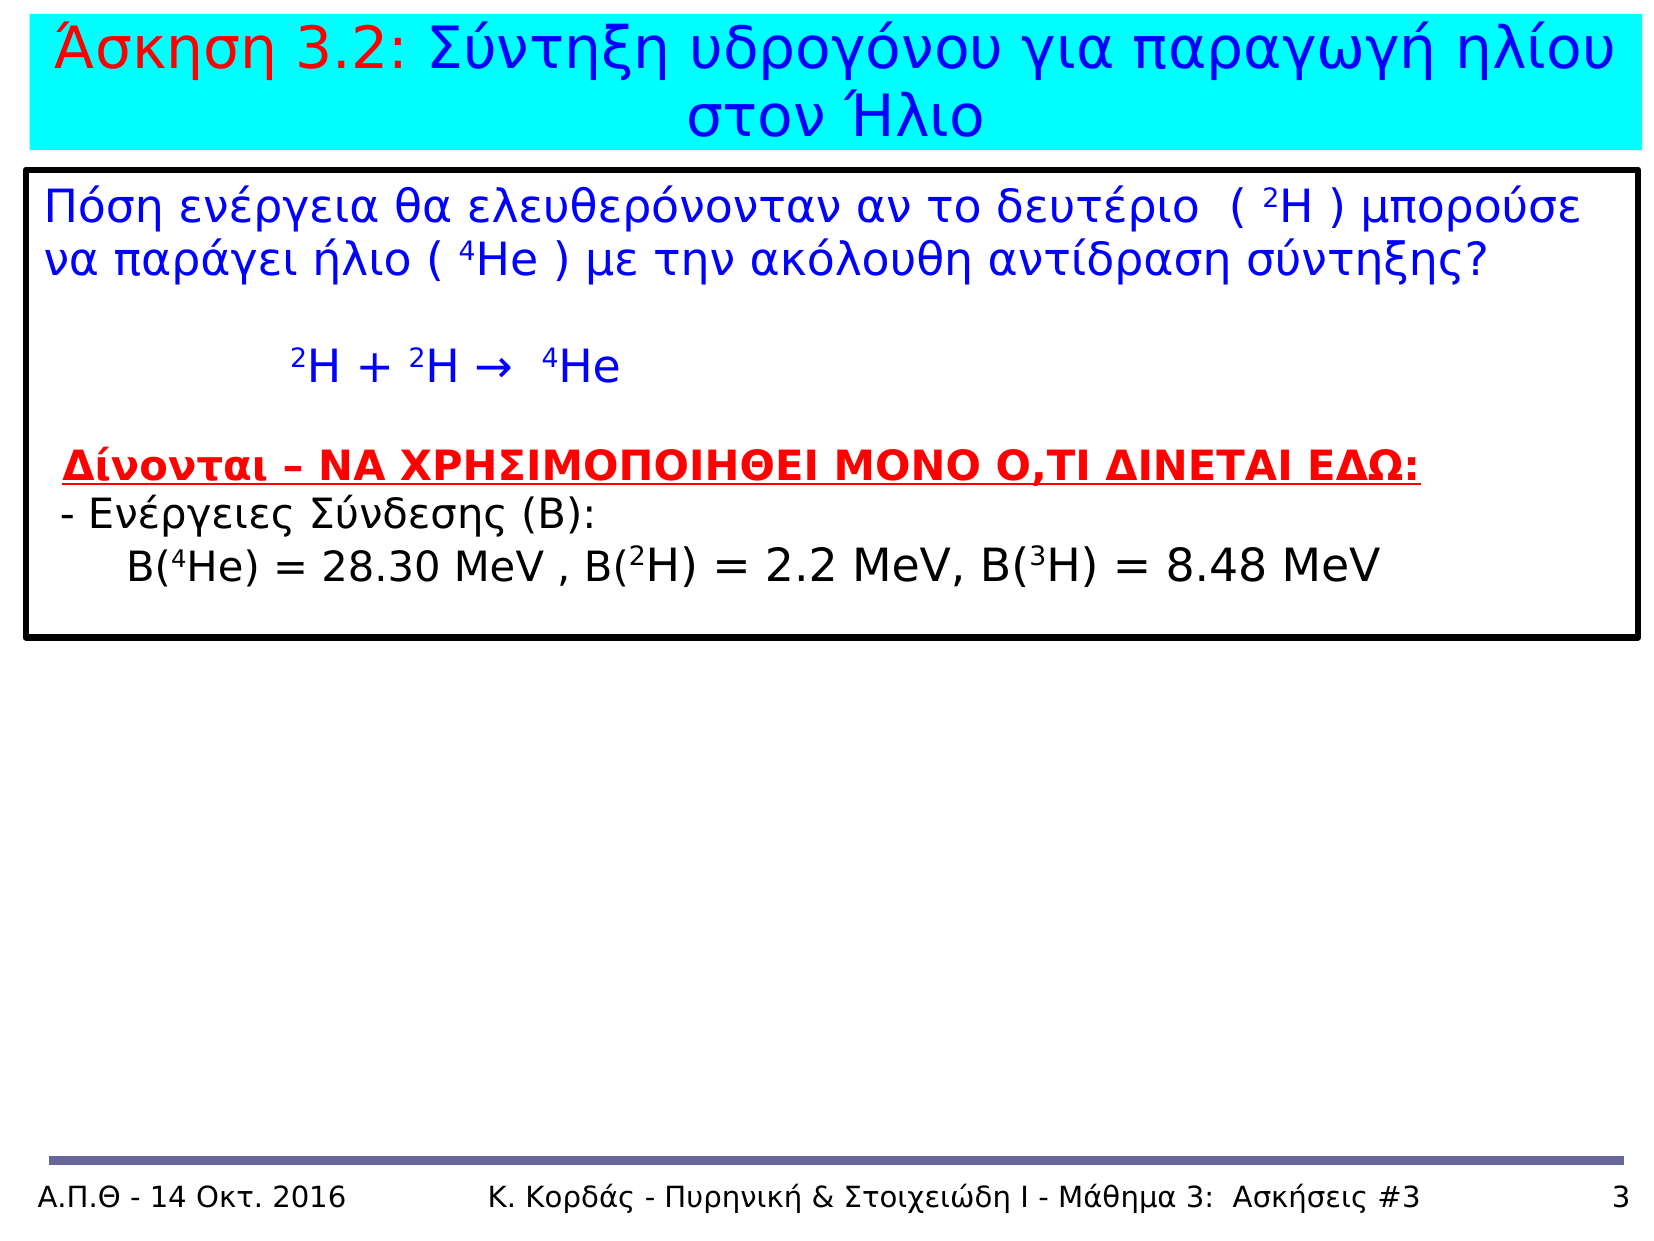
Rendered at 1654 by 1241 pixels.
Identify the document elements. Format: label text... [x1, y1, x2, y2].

text_box Πόση ενέργεια θα ελευθερόνονταν αν το δευτέριο ( 2Η ) μπορούσε να παράγει ήλιο ( 4He ) με την ακόλουθη αντίδραση σύντηξης? 2Η + 2Η → 4He Δίνονται – ΝΑ ΧΡΗΣΙΜΟΠΟΙΗΘΕΙ ΜΟΝΟ Ο,ΤΙ ΔΙΝΕΤΑΙ ΕΔΩ: - Ενέργειες Σύνδεσης (B): B(4He) = 28.30 MeV , Β(2Η) = 2.2 MeV, Β(3Η) = 8.48 MeV [25, 169, 1639, 638]
list [37, 173, 1651, 1136]
title Άσκηση 3.2: Σύντηξη υδρογόνου για παραγωγή ηλίου στον Ήλιο [29, 13, 1643, 151]
